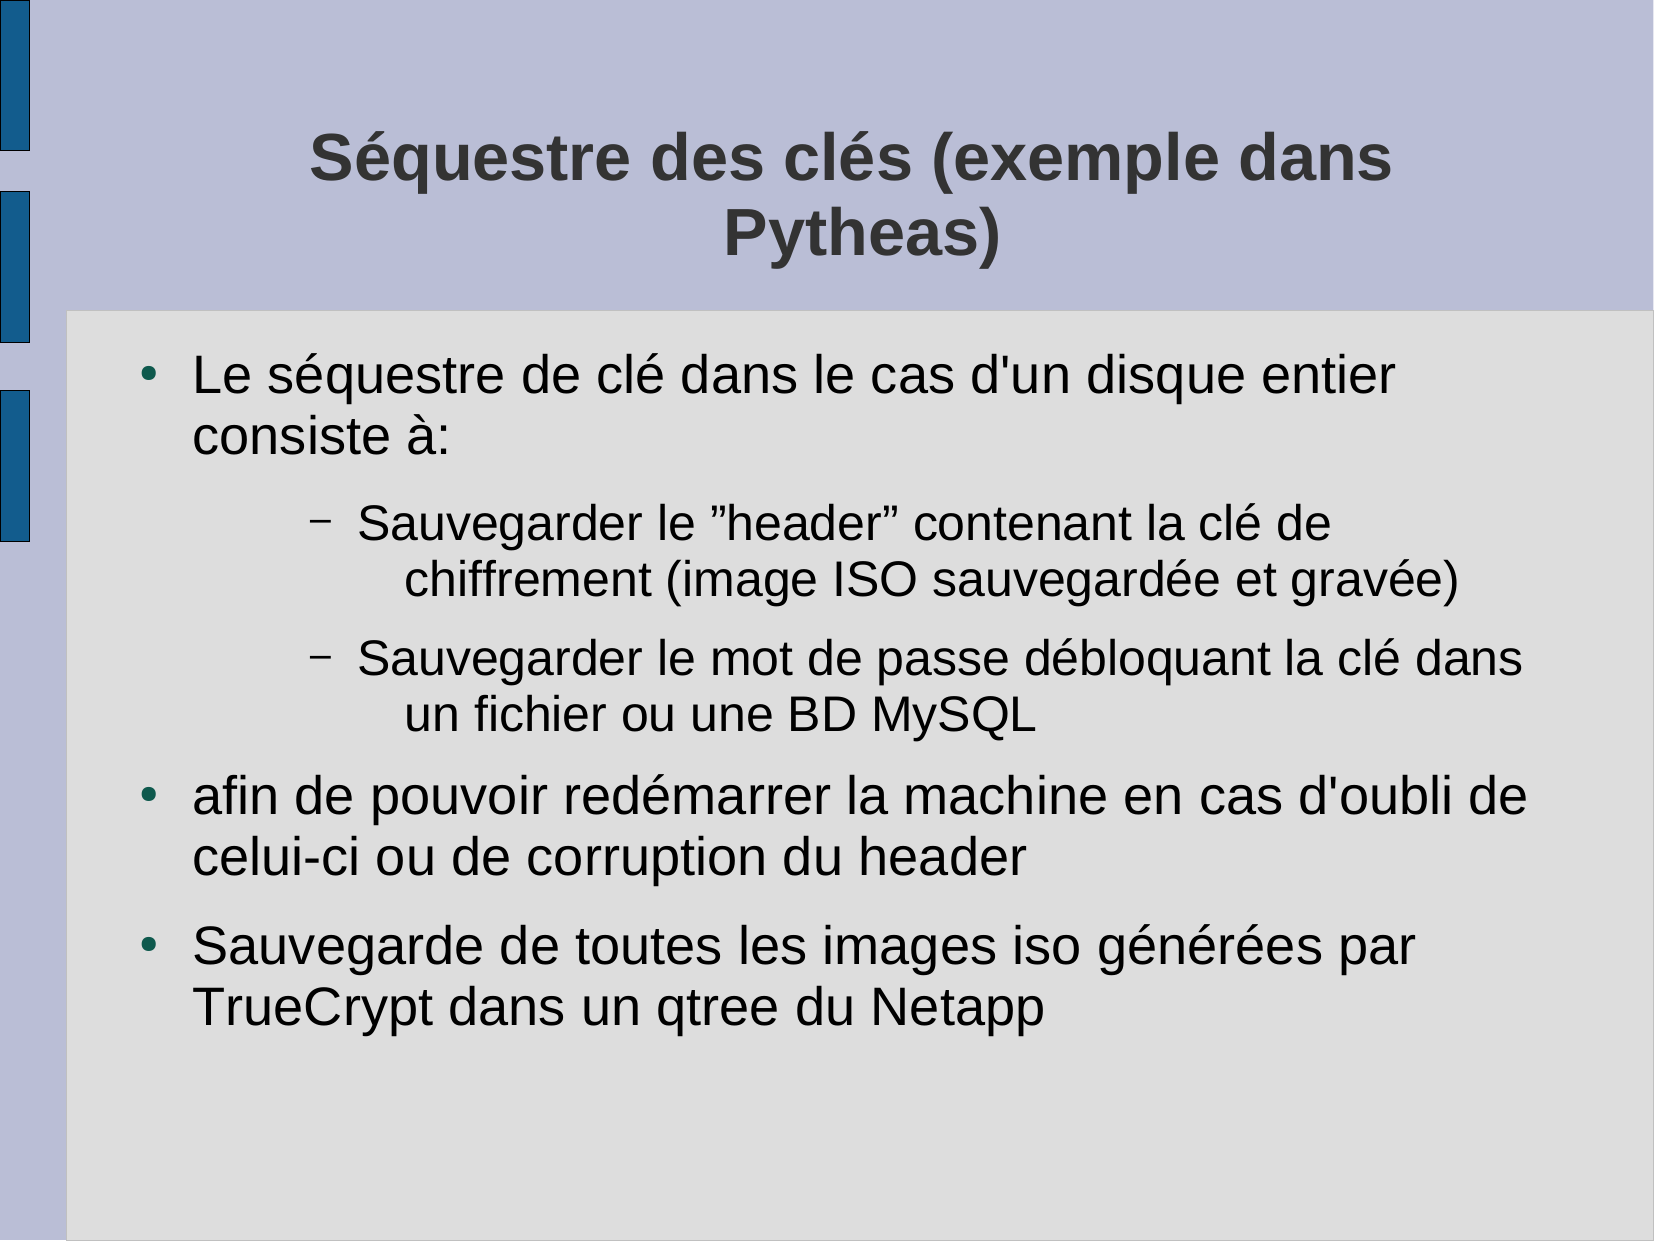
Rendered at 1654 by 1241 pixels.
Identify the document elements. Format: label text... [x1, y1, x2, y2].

list Le séquestre de clé dans le cas d'un disque entier consiste à: Sauvegarder le ”header” contenant la clé de chiffrement (image ISO sauvegardée et gravée) Sauvegarder le mot de passe débloquant la clé dans un fichier ou une BD MySQL afin de pouvoir redémarrer la machine en cas d'oubli de celui-ci ou de corruption du header Sauvegarde de toutes les images iso générées par TrueCrypt dans un qtree du Netapp [121, 344, 1534, 1127]
title Séquestre des clés (exemple dans Pytheas) [121, 91, 1534, 299]
